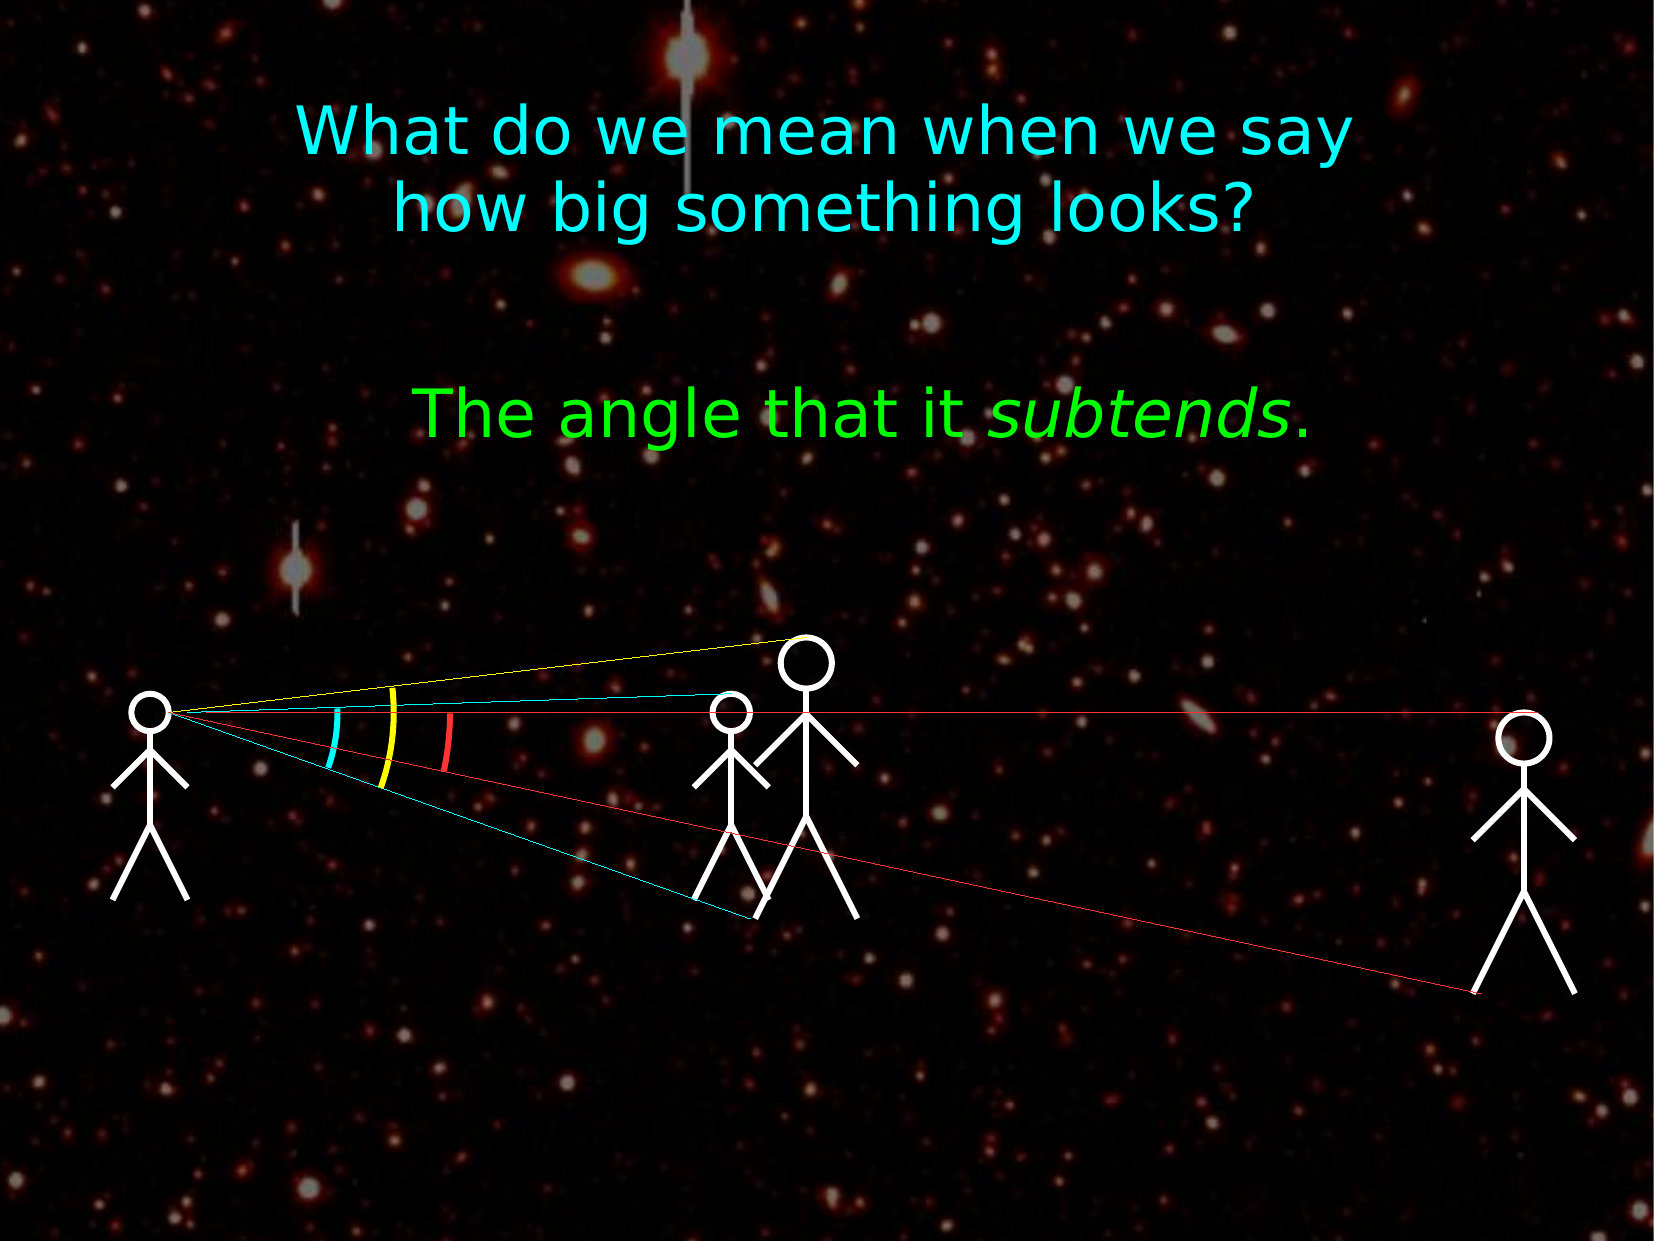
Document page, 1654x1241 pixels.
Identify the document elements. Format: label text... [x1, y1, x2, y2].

text_box The angle that it subtends. [412, 375, 1315, 453]
picture [0, 0, 1654, 1241]
text_box What do we mean when we say how big something looks? [294, 92, 1360, 248]
